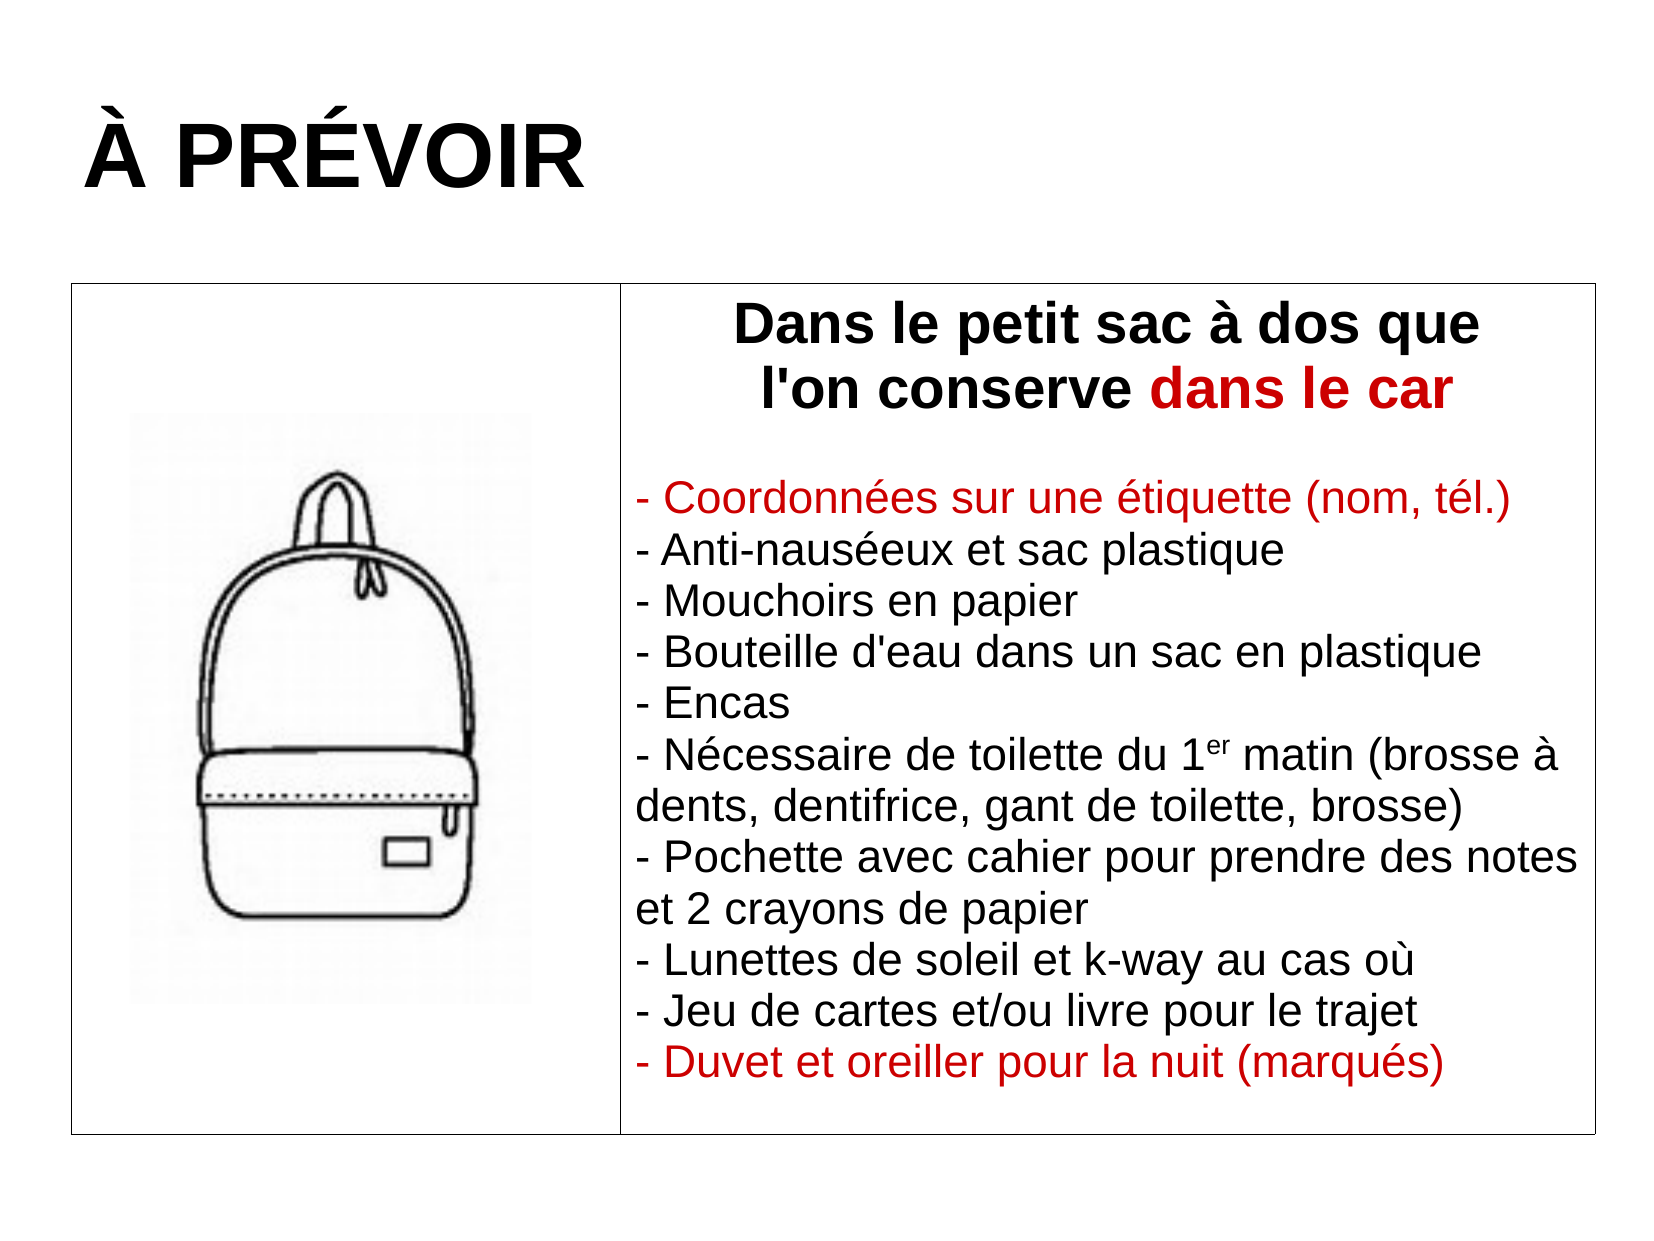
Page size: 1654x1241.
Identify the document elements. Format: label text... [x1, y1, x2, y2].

table_header Dans le petit sac à dos que l'on conserve dans le car - Coordonnées sur une étiquette (nom, tél.) - Anti-nauséeux et sac plastique - Mouchoirs en papier - Bouteille d'eau dans un sac en plastique - Encas - Nécessaire de toilette du 1er matin (brosse à dents, dentifrice, gant de toilette, brosse) - Pochette avec cahier pour prendre des notes et 2 crayons de papier - Lunettes de soleil et k-way au cas où - Jeu de cartes et/ou livre pour le trajet - Duvet et oreiller pour la nuit (marqués) [621, 284, 1595, 1134]
title À PRÉVOIR [82, 52, 1571, 260]
table_header [72, 284, 620, 1134]
picture [129, 413, 532, 1004]
